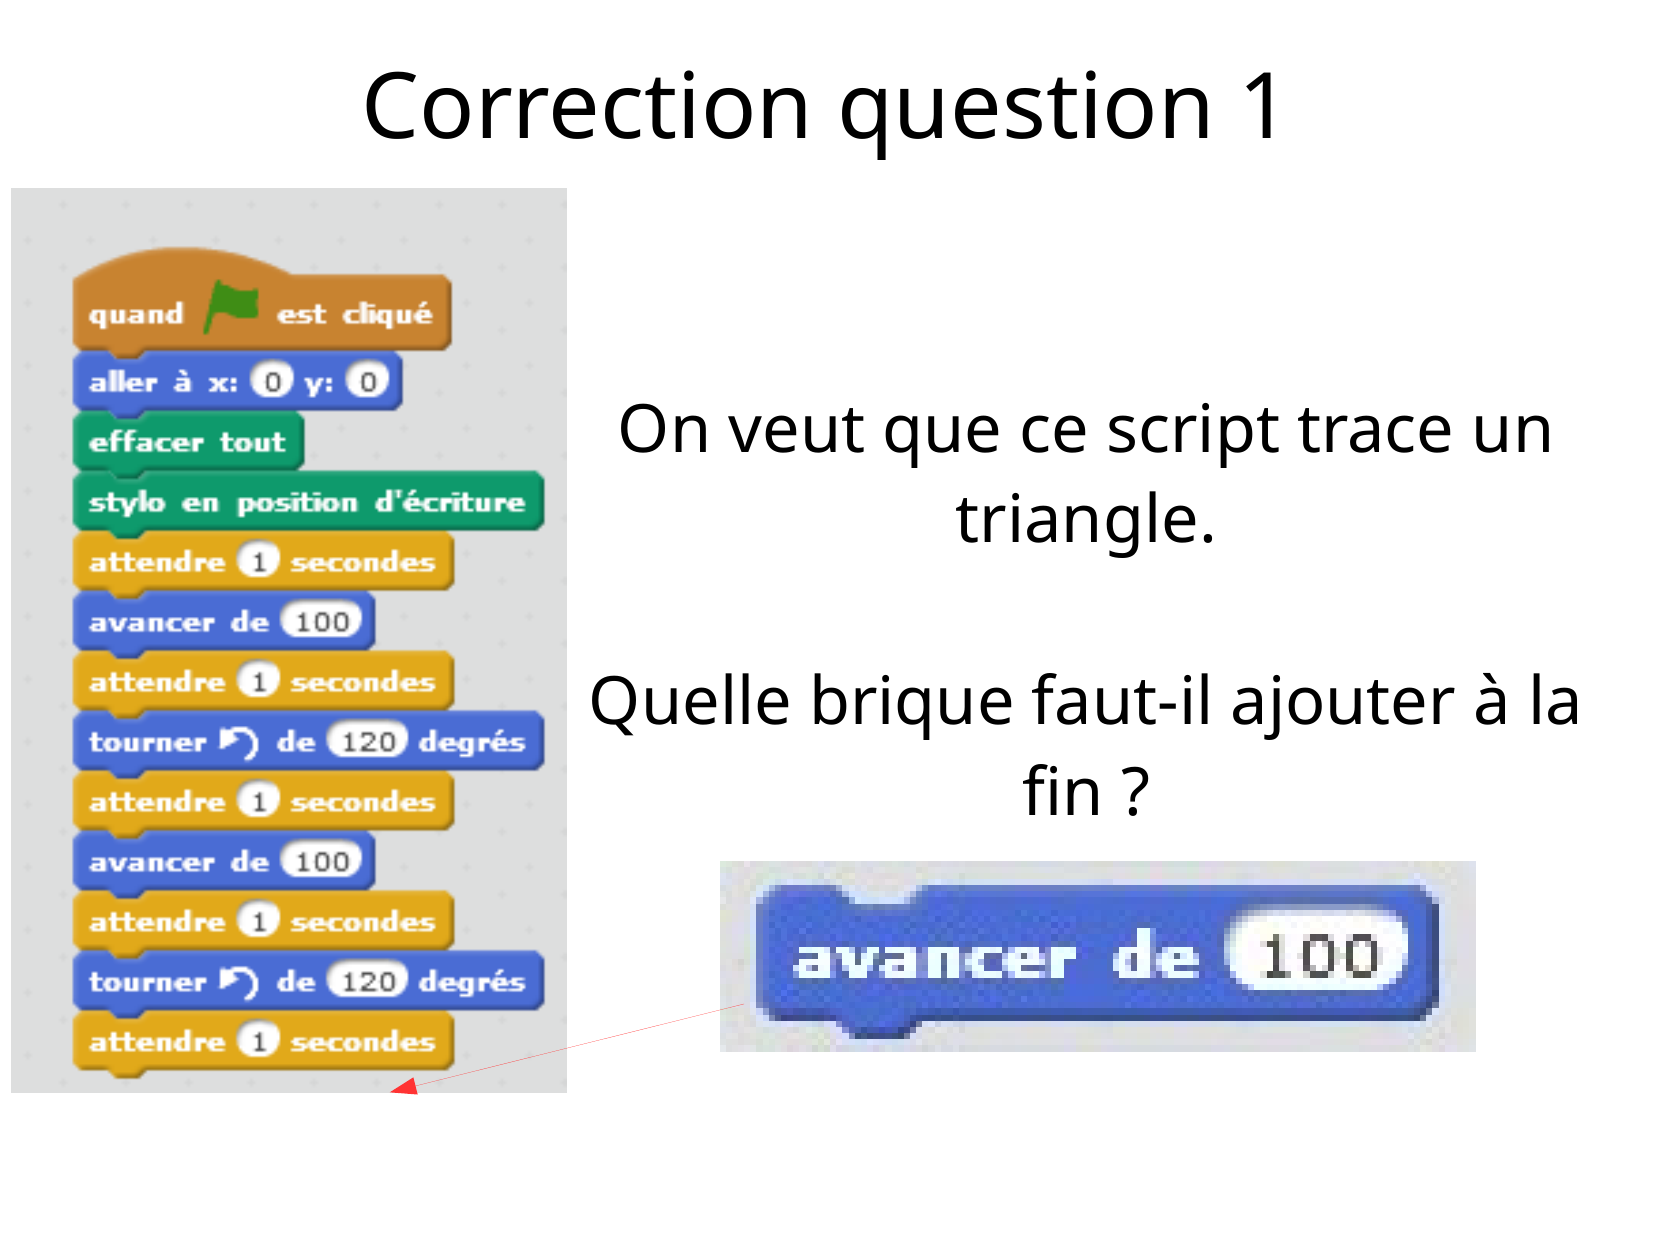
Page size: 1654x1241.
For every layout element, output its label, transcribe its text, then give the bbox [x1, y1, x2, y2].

title Correction question 1 [82, 0, 1571, 208]
picture [11, 188, 567, 1093]
picture [720, 861, 1476, 1052]
subtitle On veut que ce script trace un triangle. Quelle brique faut-il ajouter à la fin ? [578, 248, 1595, 968]
picture [416, 1049, 567, 1093]
